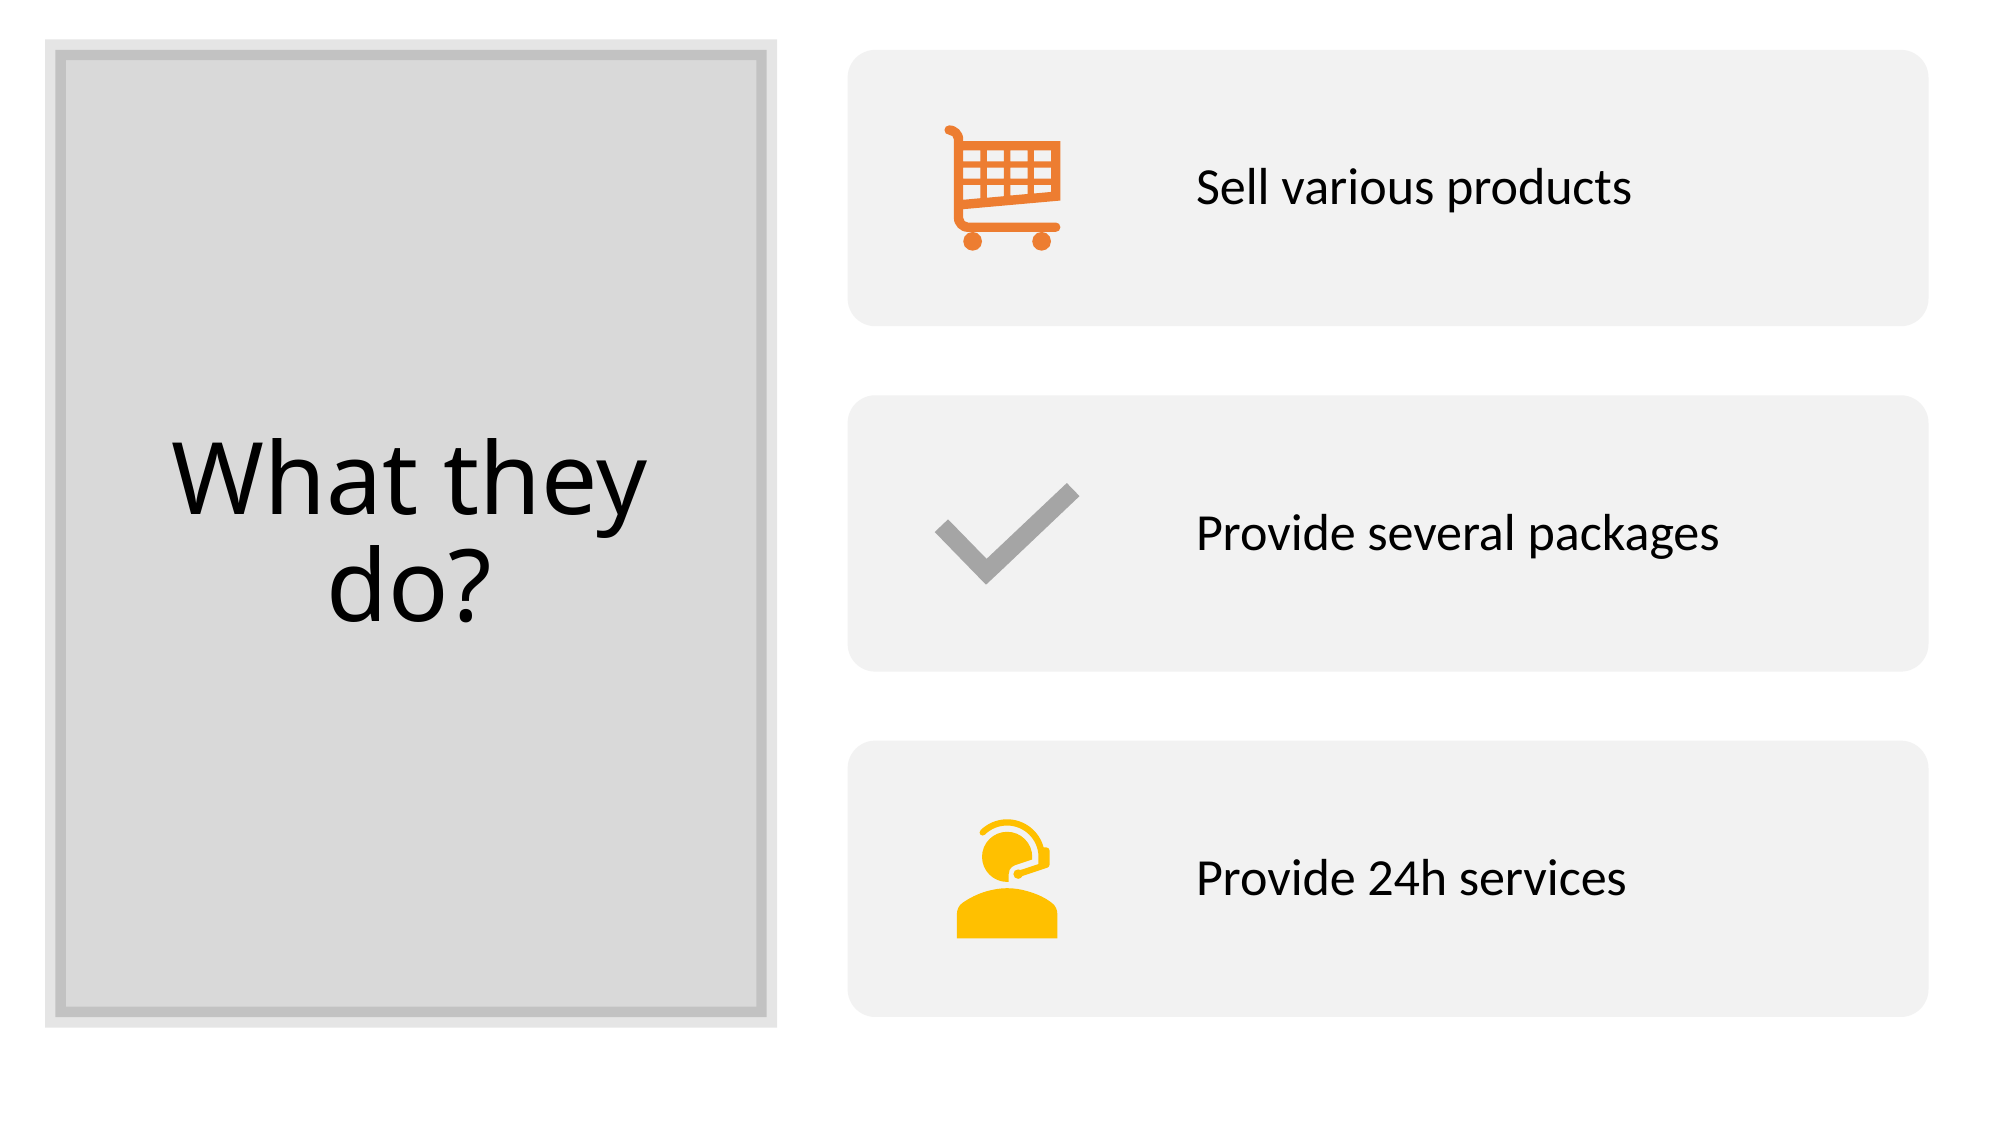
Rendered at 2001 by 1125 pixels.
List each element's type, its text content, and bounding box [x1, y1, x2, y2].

text_box Sell various products [1166, 49, 1929, 327]
text_box Provide several packages [1166, 395, 1929, 672]
text_box Provide 24h services [1166, 740, 1929, 1017]
text_box [847, 740, 1166, 1017]
text_box [847, 49, 1166, 327]
title What they do? [97, 104, 722, 967]
text_box [55, 50, 767, 1017]
text_box [847, 395, 1166, 672]
